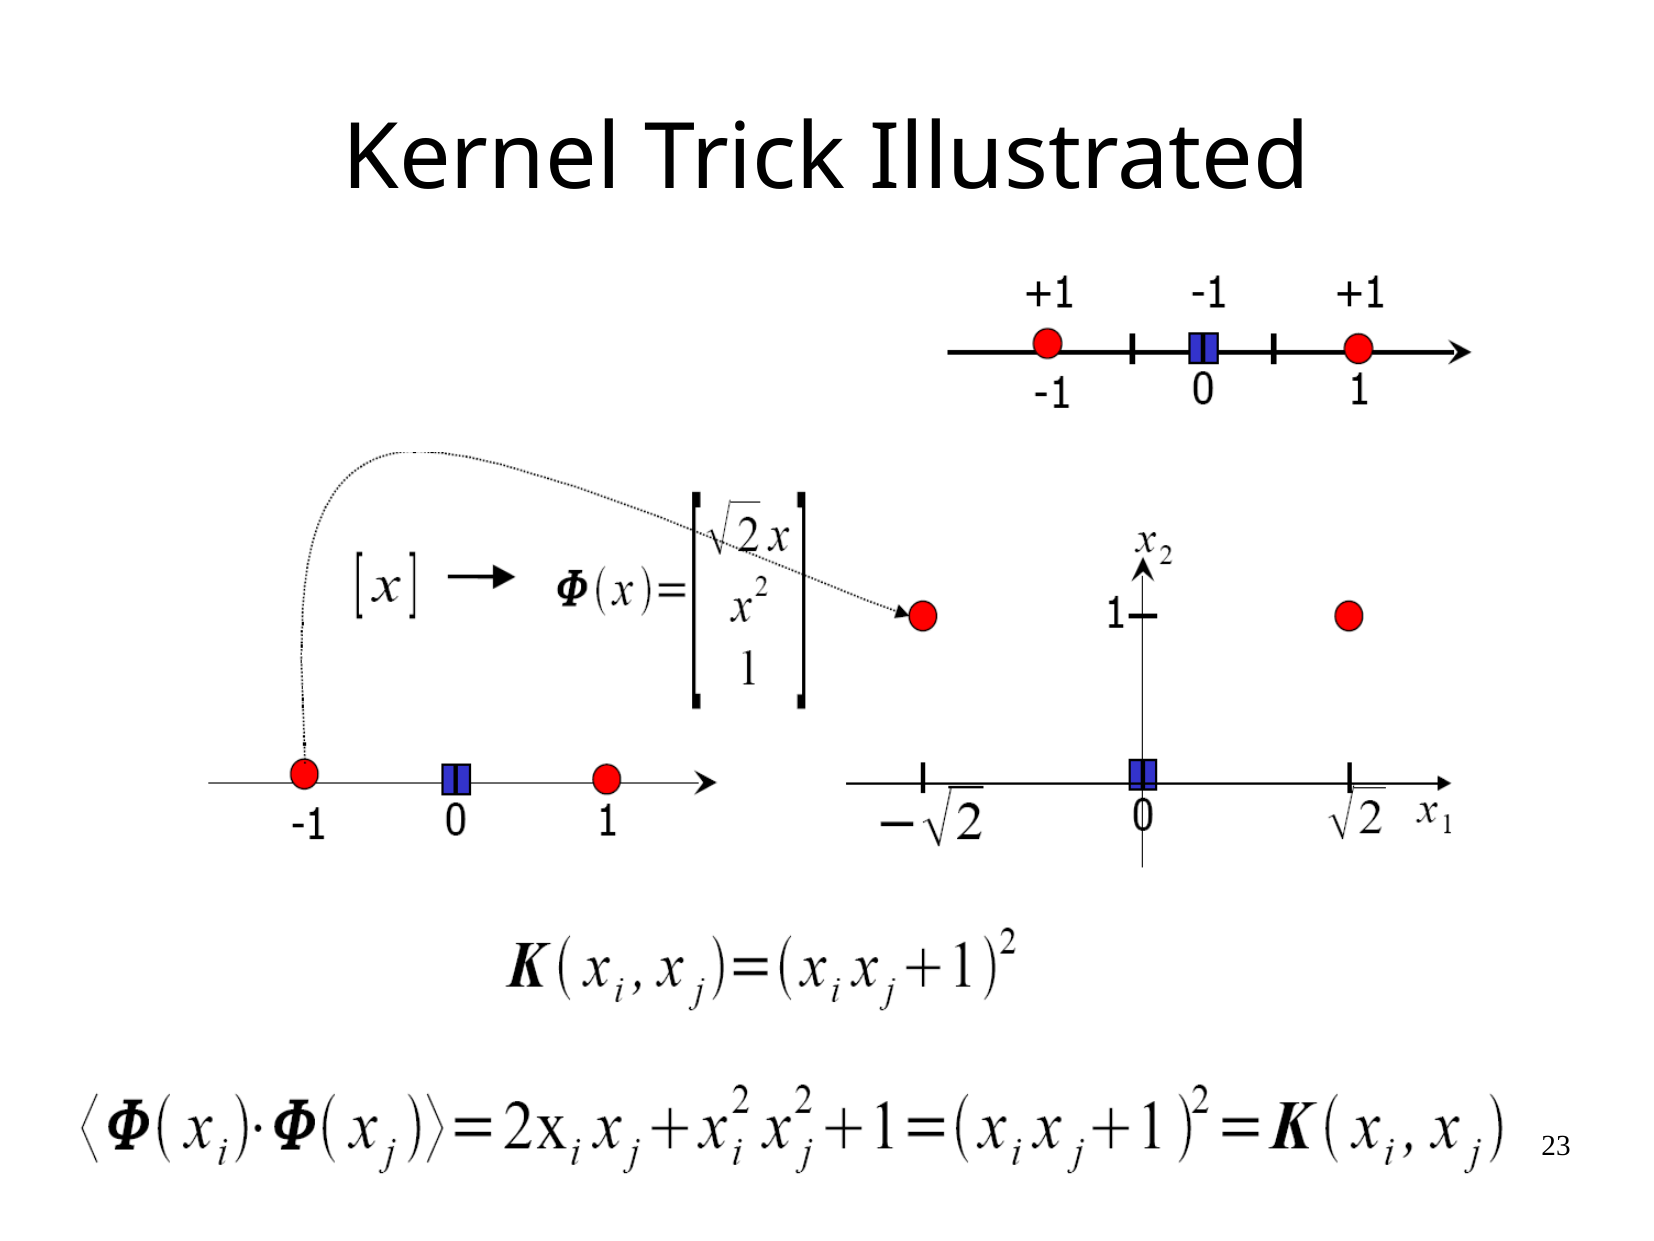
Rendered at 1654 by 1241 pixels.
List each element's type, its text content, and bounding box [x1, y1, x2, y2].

picture [72, 452, 1541, 1211]
title Kernel Trick Illustrated [82, 49, 1571, 257]
picture [934, 239, 1479, 421]
